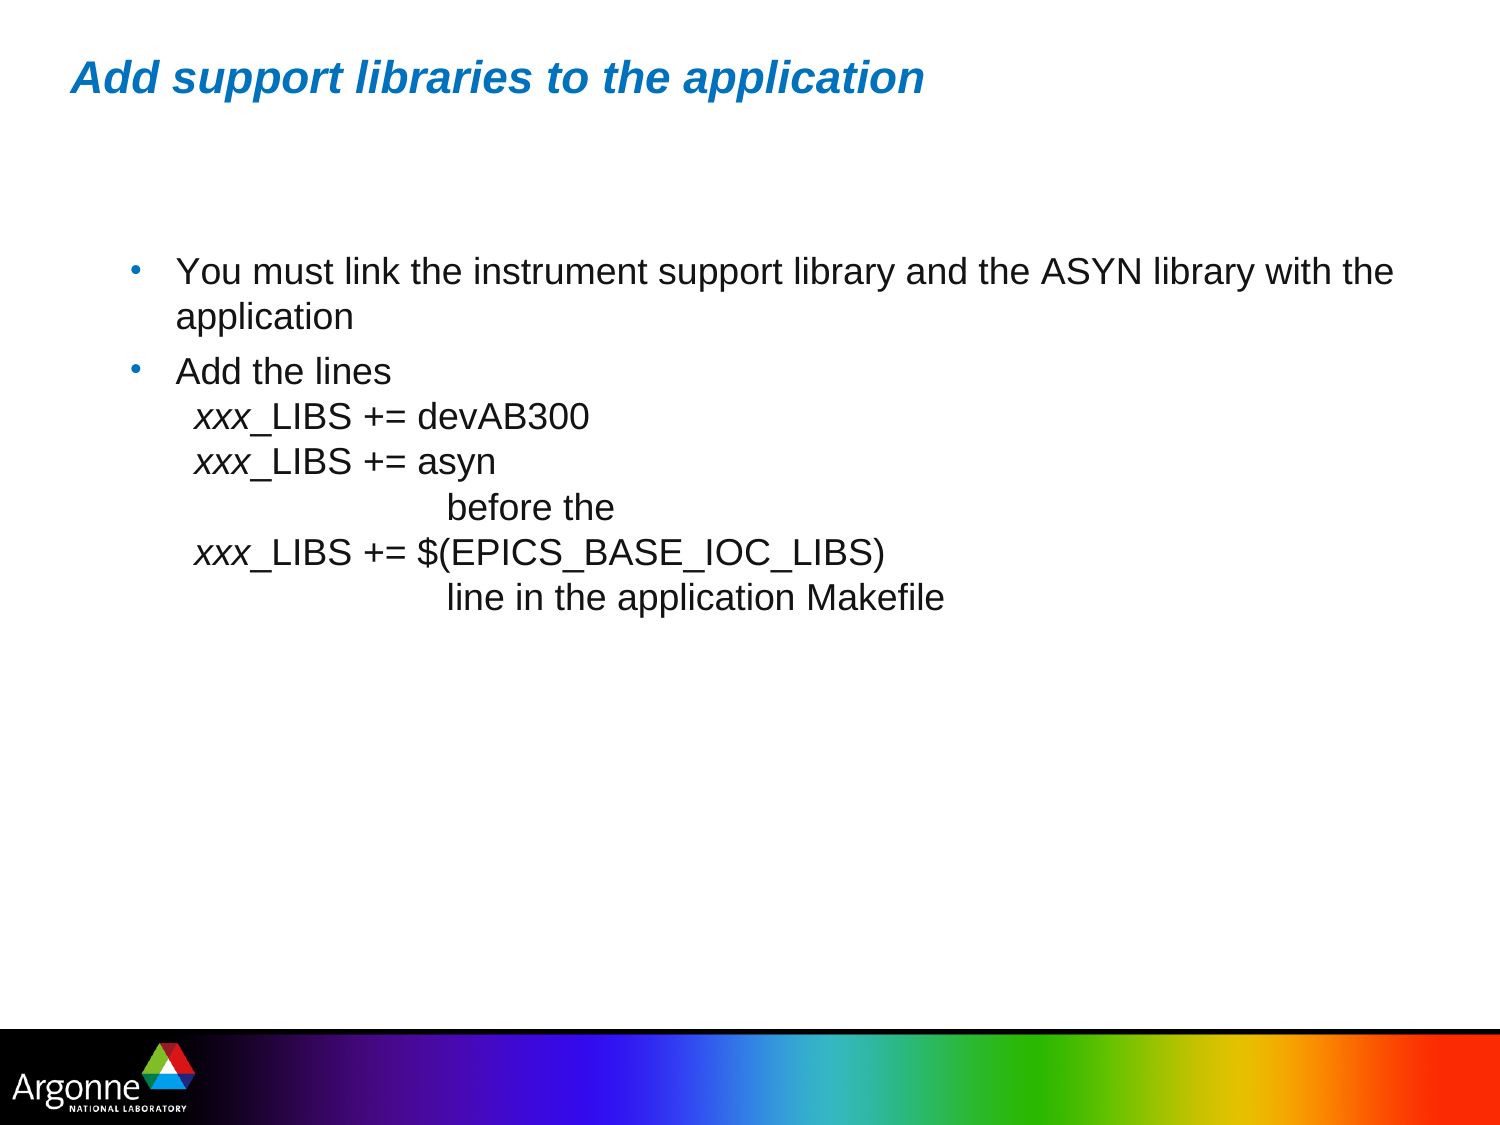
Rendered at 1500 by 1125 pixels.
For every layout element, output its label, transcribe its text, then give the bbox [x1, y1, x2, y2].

list You must link the instrument support library and the ASYN library with the application Add the lines xxx_LIBS += devAB300 xxx_LIBS += asyn before the xxx_LIBS += $(EPICS_BASE_IOC_LIBS) line in the application Makefile [114, 239, 1459, 628]
title Add support libraries to the application [55, 54, 1361, 112]
picture [0, 1029, 1500, 1125]
